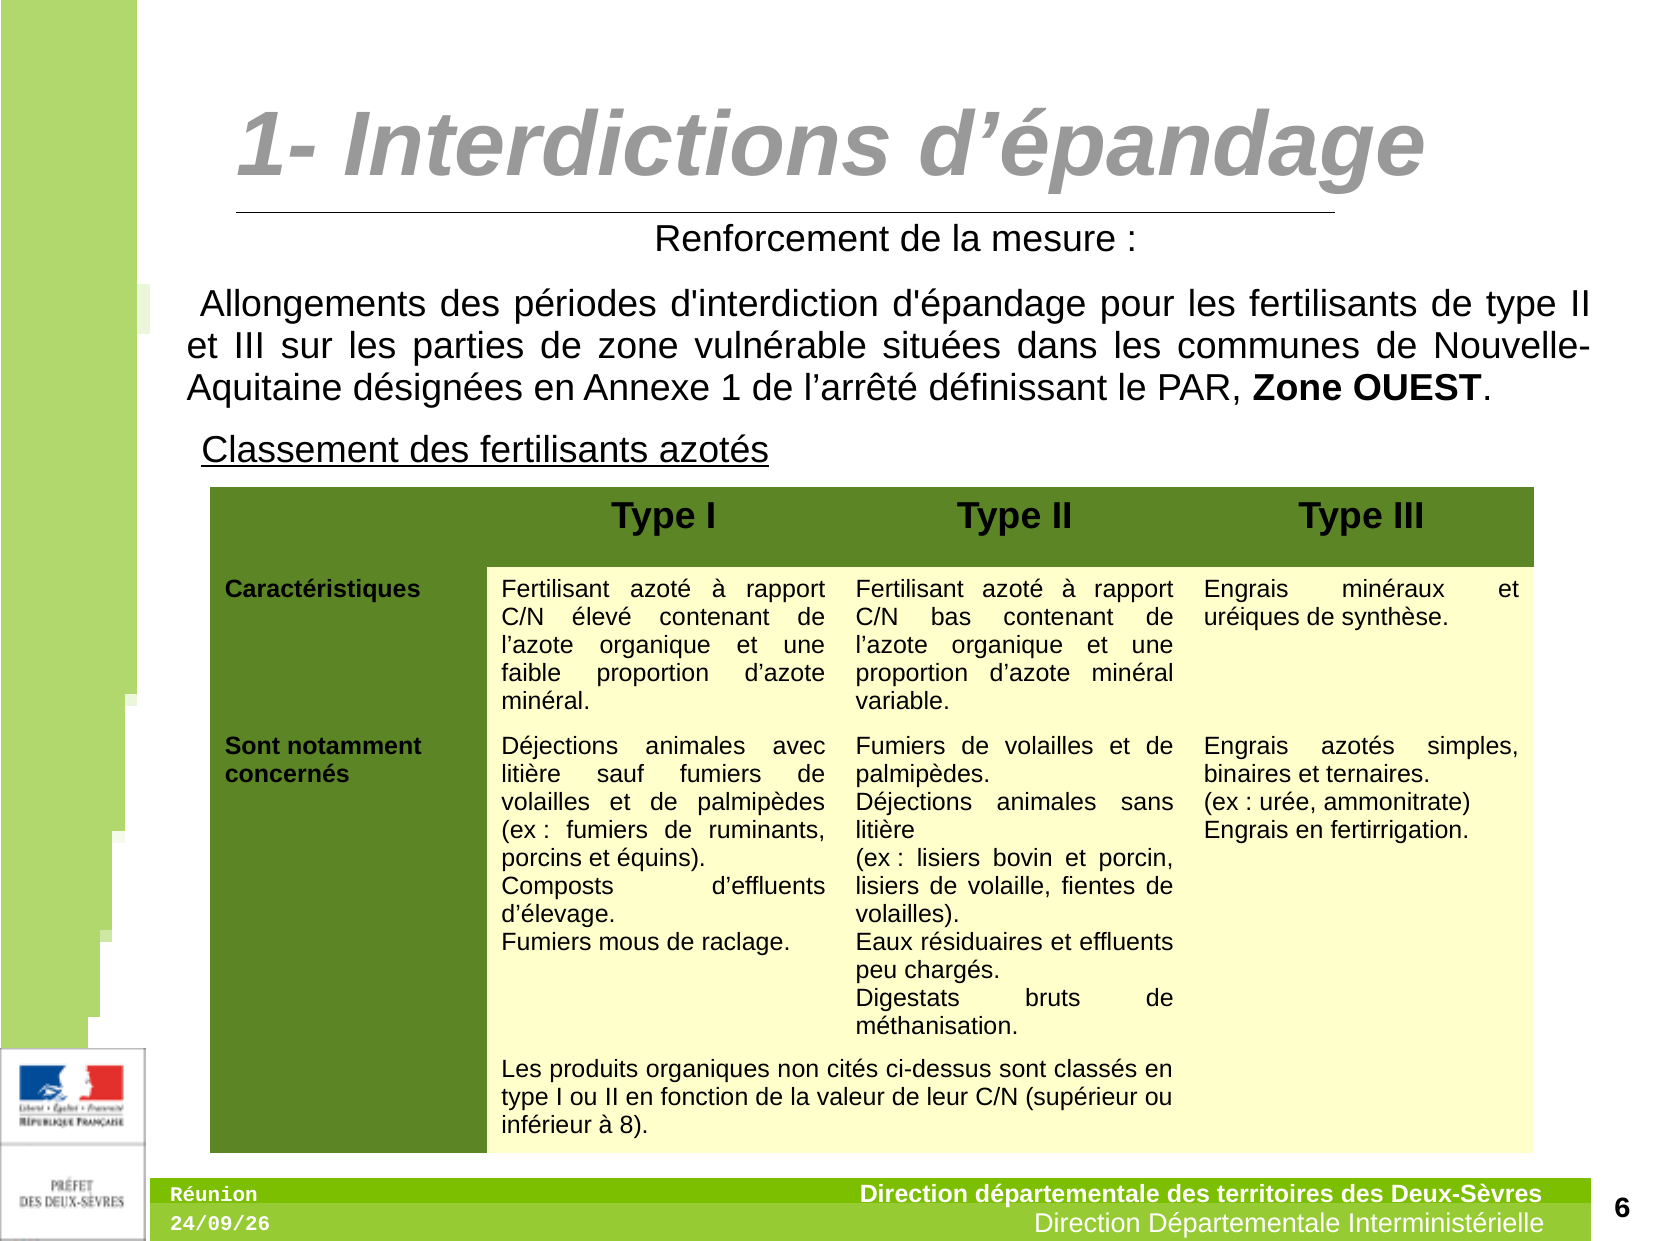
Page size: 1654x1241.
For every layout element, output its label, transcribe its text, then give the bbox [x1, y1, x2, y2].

list Renforcement de la mesure : Allongements des périodes d'interdiction d'épandage pour les fertilisants de type II et III sur les parties de zone vulnérable situées dans les communes de Nouvelle-Aquitaine désignées en Annexe 1 de l’arrêté définissant le PAR, Zone OUEST. [186, 217, 1592, 422]
table_header [210, 487, 487, 567]
table_cell Fertilisant azoté à rapport C/N élevé contenant de l’azote organique et une faible proportion d’azote minéral. [487, 567, 841, 724]
table_header Type I [487, 487, 841, 567]
title 1- Interdictions d’épandage [236, 69, 1447, 218]
picture [0, 0, 1654, 1241]
table_cell Les produits organiques non cités ci-dessus sont classés en type I ou II en fonction de la valeur de leur C/N (supérieur ou inférieur à 8). [487, 1047, 1189, 1153]
text_box Classement des fertilisants azotés [186, 421, 834, 478]
table_cell Engrais minéraux et uréiques de synthèse. [1189, 567, 1534, 724]
table_cell Caractéristiques [210, 567, 487, 724]
table_cell [1189, 1047, 1534, 1153]
table_cell Sont notamment concernés [210, 724, 487, 1047]
table_cell Déjections animales avec litière sauf fumiers de volailles et de palmipèdes (ex : fumiers de ruminants, porcins et équins). Composts d’effluents d’élevage. Fumiers mous de raclage. [487, 724, 841, 1047]
table_cell Engrais azotés simples, binaires et ternaires. (ex : urée, ammonitrate) Engrais en fertirrigation. [1189, 724, 1534, 1047]
table_header Type III [1189, 487, 1534, 567]
table_cell Fertilisant azoté à rapport C/N bas contenant de l’azote organique et une proportion d’azote minéral variable. [841, 567, 1189, 724]
table_header Type II [841, 487, 1189, 567]
table_cell [210, 1047, 487, 1153]
table_cell Fumiers de volailles et de palmipèdes. Déjections animales sans litière (ex : lisiers bovin et porcin, lisiers de volaille, fientes de volailles). Eaux résiduaires et effluents peu chargés. Digestats bruts de méthanisation. [841, 724, 1189, 1047]
